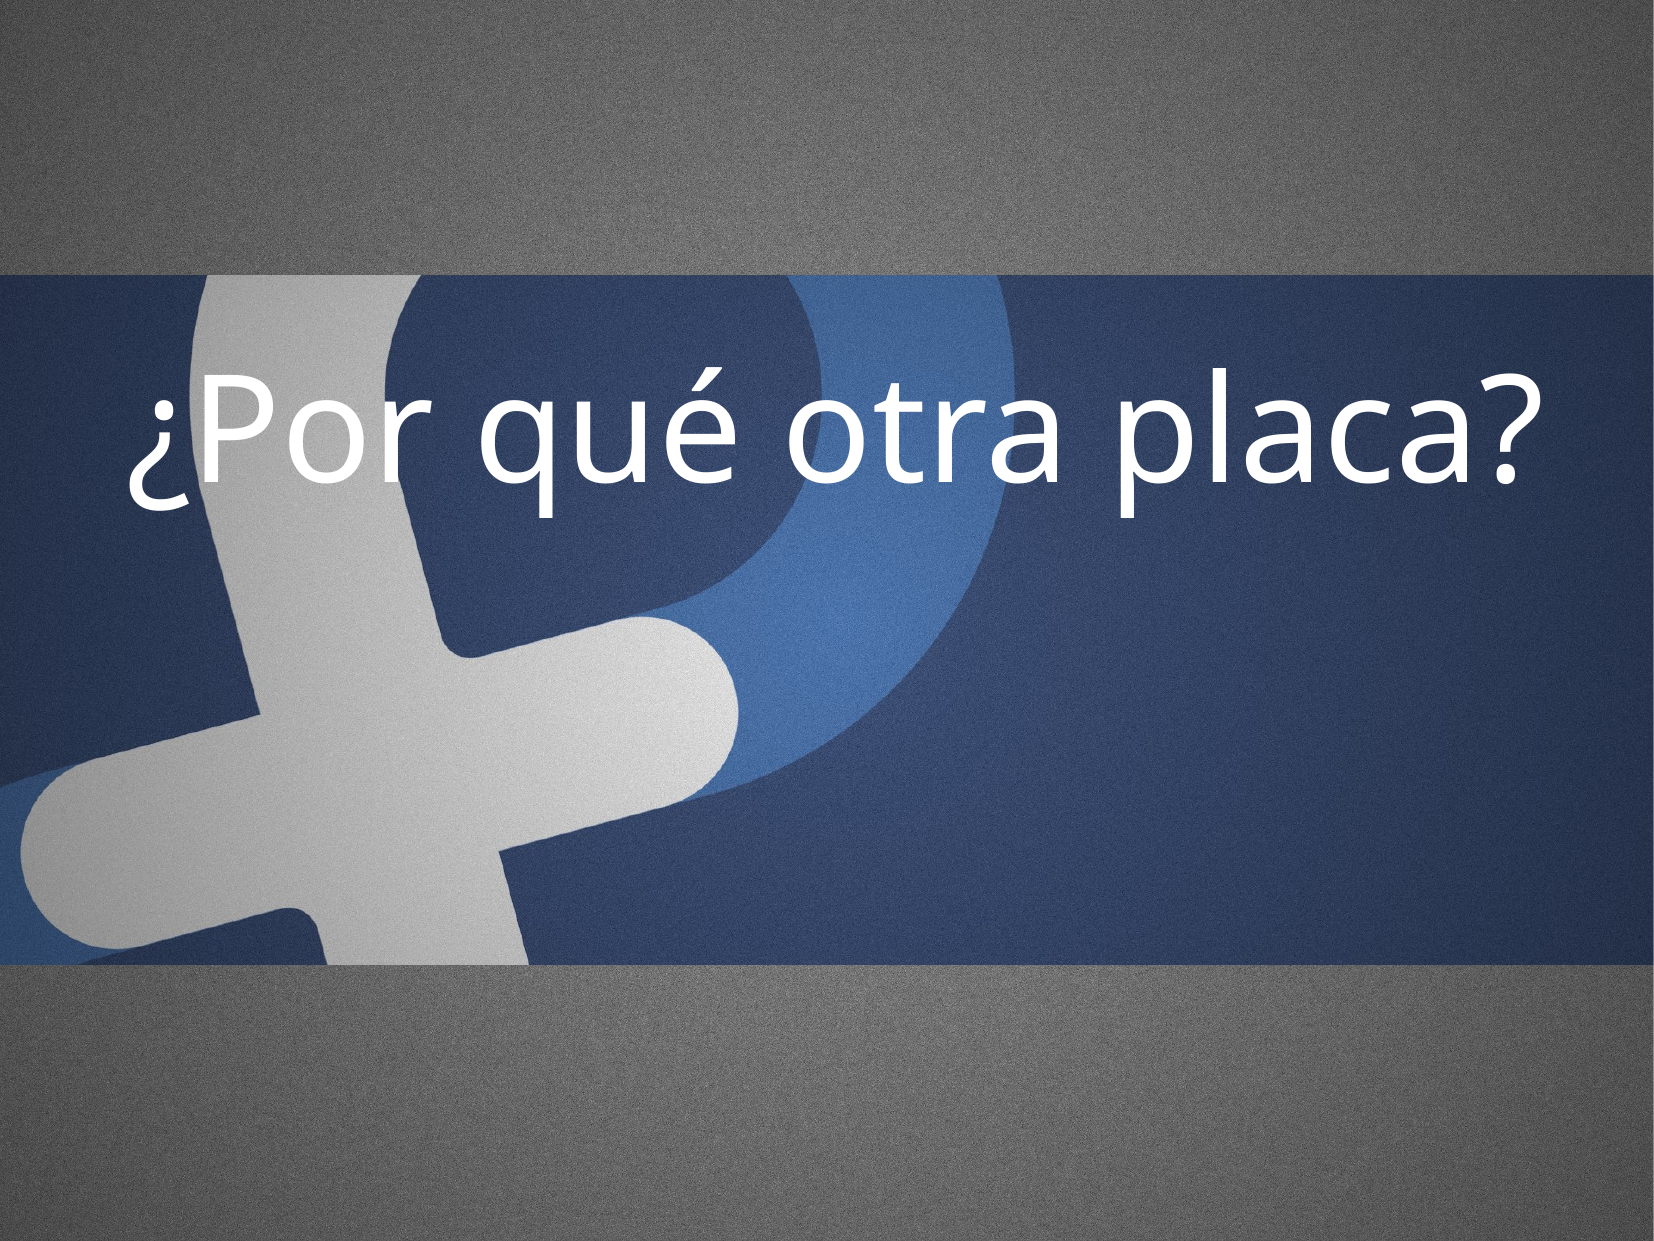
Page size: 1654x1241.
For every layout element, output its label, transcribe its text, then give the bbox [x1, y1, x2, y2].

text_box ¿Por qué otra placa? [8, 315, 1561, 654]
picture [0, 0, 1654, 1241]
